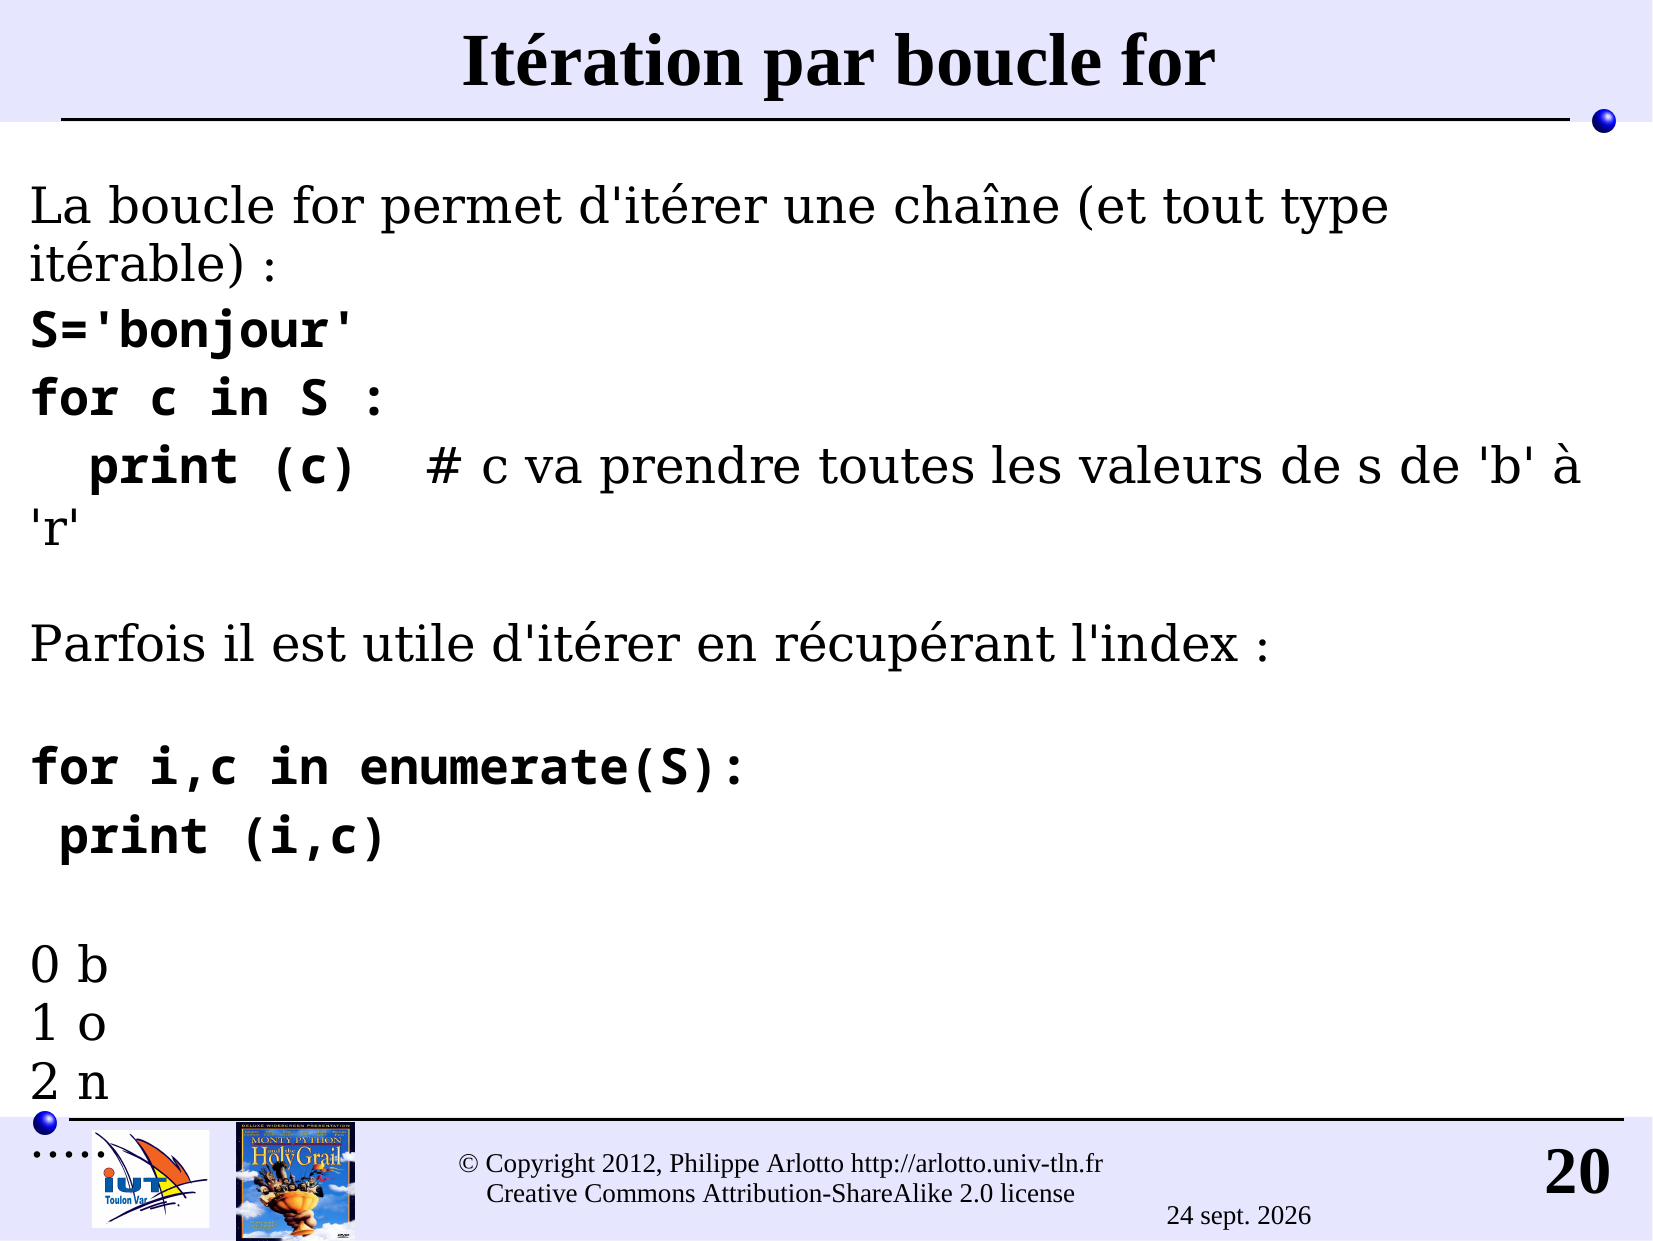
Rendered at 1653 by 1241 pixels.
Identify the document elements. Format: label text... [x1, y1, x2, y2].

picture [236, 1122, 355, 1241]
title Itération par boucle for [95, 14, 1585, 107]
text_box La boucle for permet d'itérer une chaîne (et tout type itérable) : S='bonjour' for c in S : print (c) # c va prendre toutes les valeurs de s de 'b' à 'r' Parfois il est utile d'itérer en récupérant l'index : for i,c in enumerate(S): print (i,c) 0 b 1 o 2 n ..... [29, 177, 1625, 1121]
